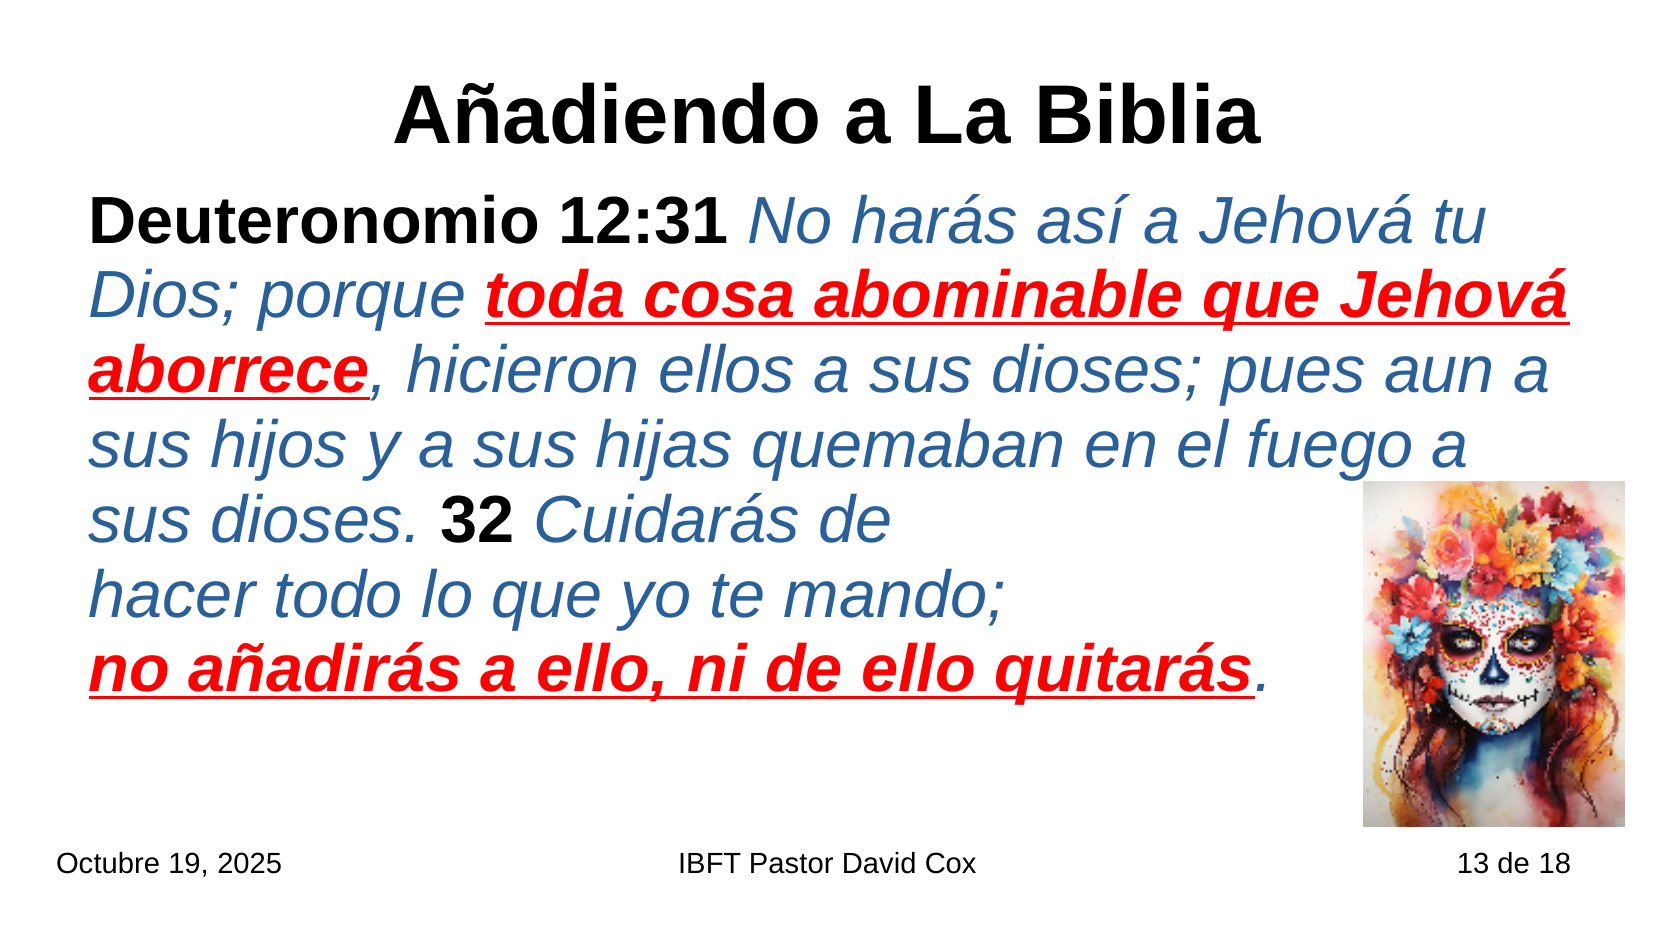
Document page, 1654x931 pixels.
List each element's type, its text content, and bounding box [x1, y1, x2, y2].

title Añadiendo a La Biblia [82, 37, 1571, 193]
picture [1363, 481, 1625, 827]
list Deuteronomio 12:31 No harás así a Jehová tu Dios; porque toda cosa abominable que Jehová aborrece, hicieron ellos a sus dioses; pues aun a sus hijos y a sus hijas quemaban en el fuego a sus dioses. 32 Cuidarás de hacer todo lo que yo te mando; no añadirás a ello, ni de ello quitarás. [88, 182, 1571, 723]
